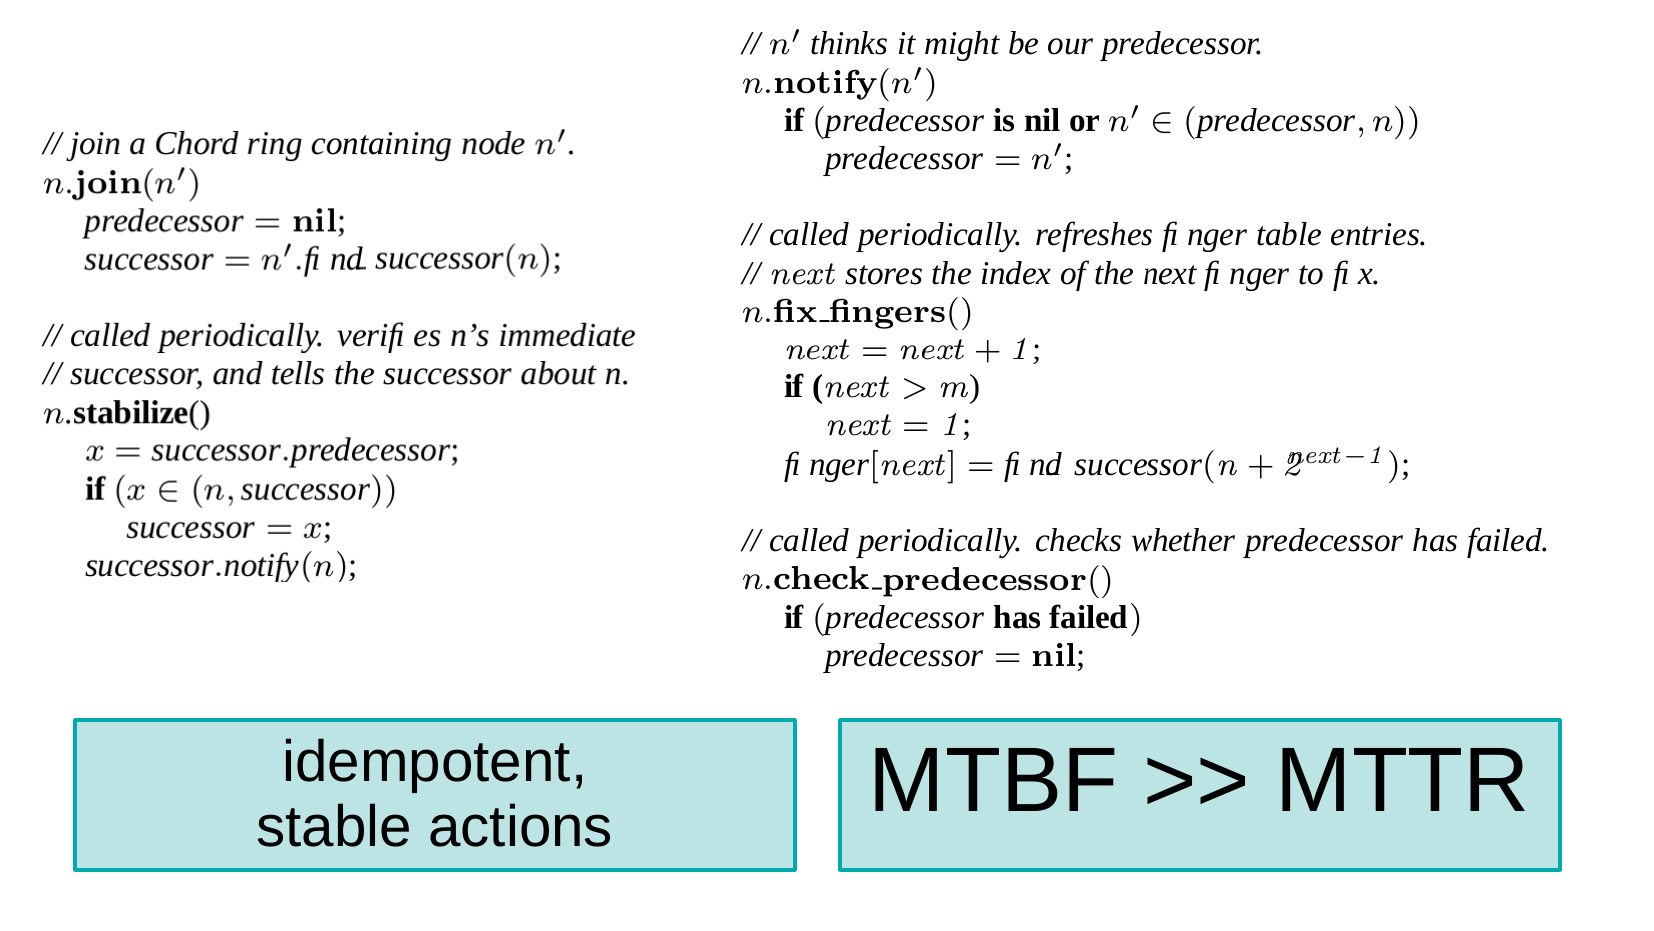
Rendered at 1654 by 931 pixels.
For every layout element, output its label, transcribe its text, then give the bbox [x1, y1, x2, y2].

text_box MTBF >> MTTR [840, 720, 1561, 871]
picture [40, 116, 691, 582]
text_box idempotent, stable actions [75, 720, 796, 871]
picture [735, 26, 1561, 691]
